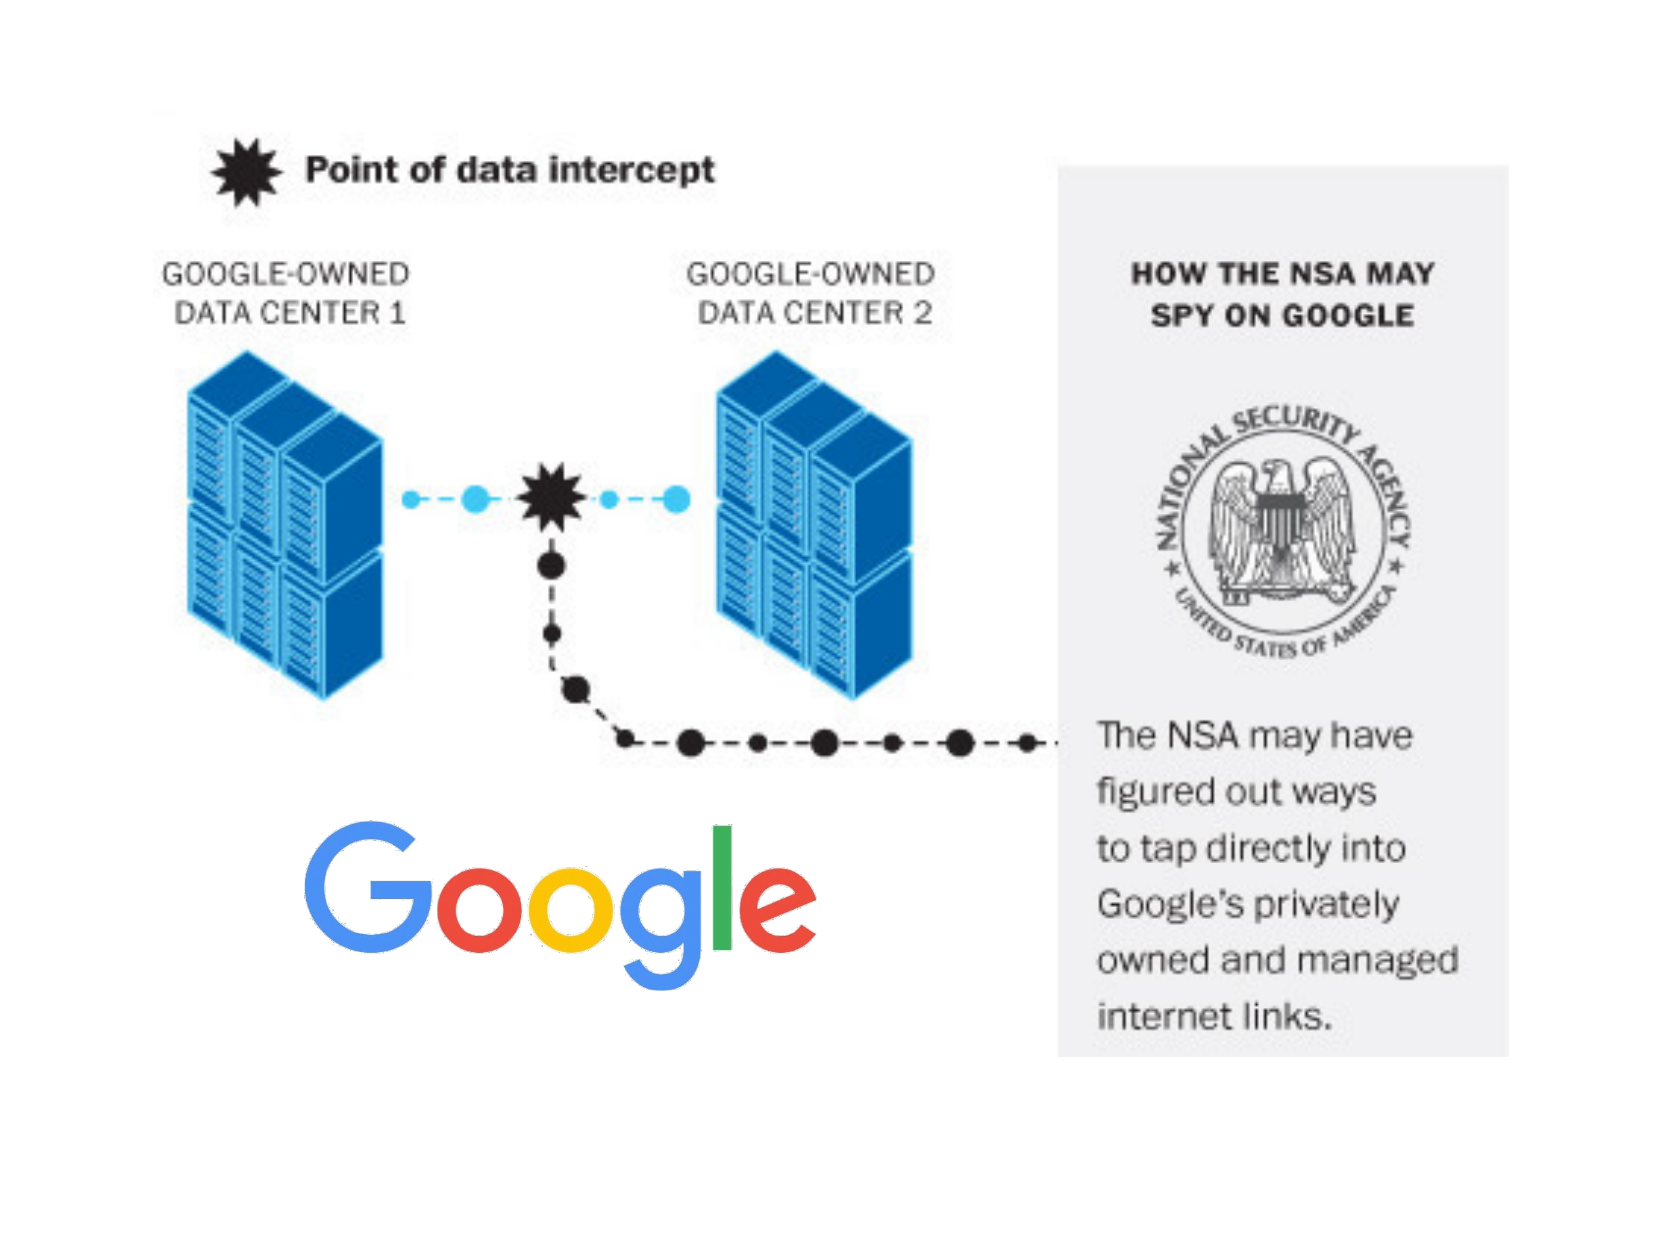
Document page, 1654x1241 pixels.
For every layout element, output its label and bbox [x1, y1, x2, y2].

picture [153, 110, 1509, 1057]
